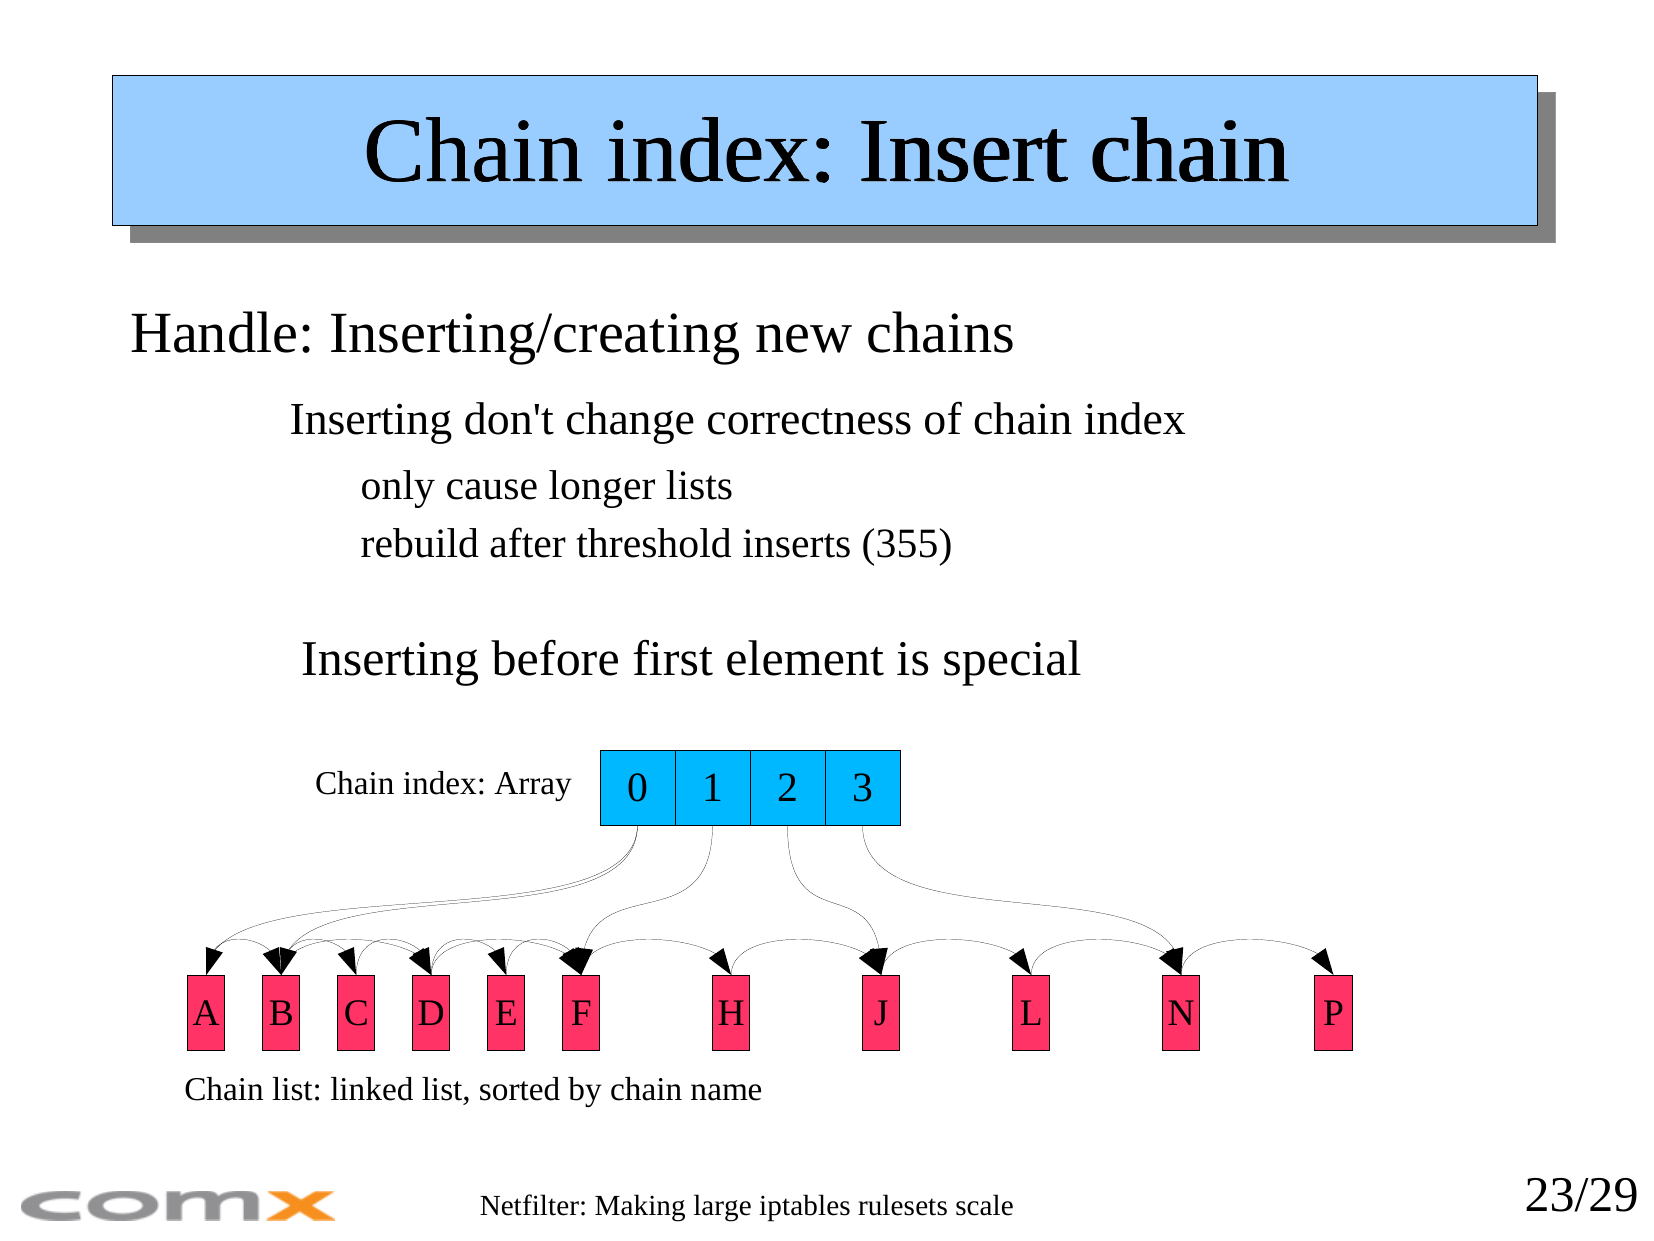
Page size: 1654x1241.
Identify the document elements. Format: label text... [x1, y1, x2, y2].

text_box 2 [750, 750, 825, 826]
list Handle: Inserting/creating new chains Inserting don't change correctness of chain index only cause longer lists rebuild after threshold inserts (355) [112, 300, 1538, 1058]
text_box N [1162, 975, 1200, 1051]
text_box F [562, 975, 600, 1051]
text_box 1 [675, 750, 750, 826]
text_box Chain index: Array [509, 874, 601, 896]
text_box Chain index: Array [300, 750, 601, 896]
text_box 3 [825, 750, 901, 826]
text_box B [262, 975, 300, 1051]
text_box 0 [601, 750, 675, 826]
text_box D [412, 975, 450, 1051]
text_box Inserting before first element is special [273, 616, 1474, 705]
text_box H [712, 975, 750, 1051]
text_box J [862, 975, 900, 1051]
picture [21, 1191, 335, 1221]
text_box C [337, 975, 375, 1051]
text_box A [187, 975, 225, 1051]
text_box P [1314, 975, 1353, 1051]
text_box L [1012, 975, 1050, 1051]
text_box E [487, 975, 525, 1051]
title Chain index: Insert chain [116, 75, 1538, 226]
text_box Chain list: linked list, sorted by chain name [169, 1055, 995, 1163]
